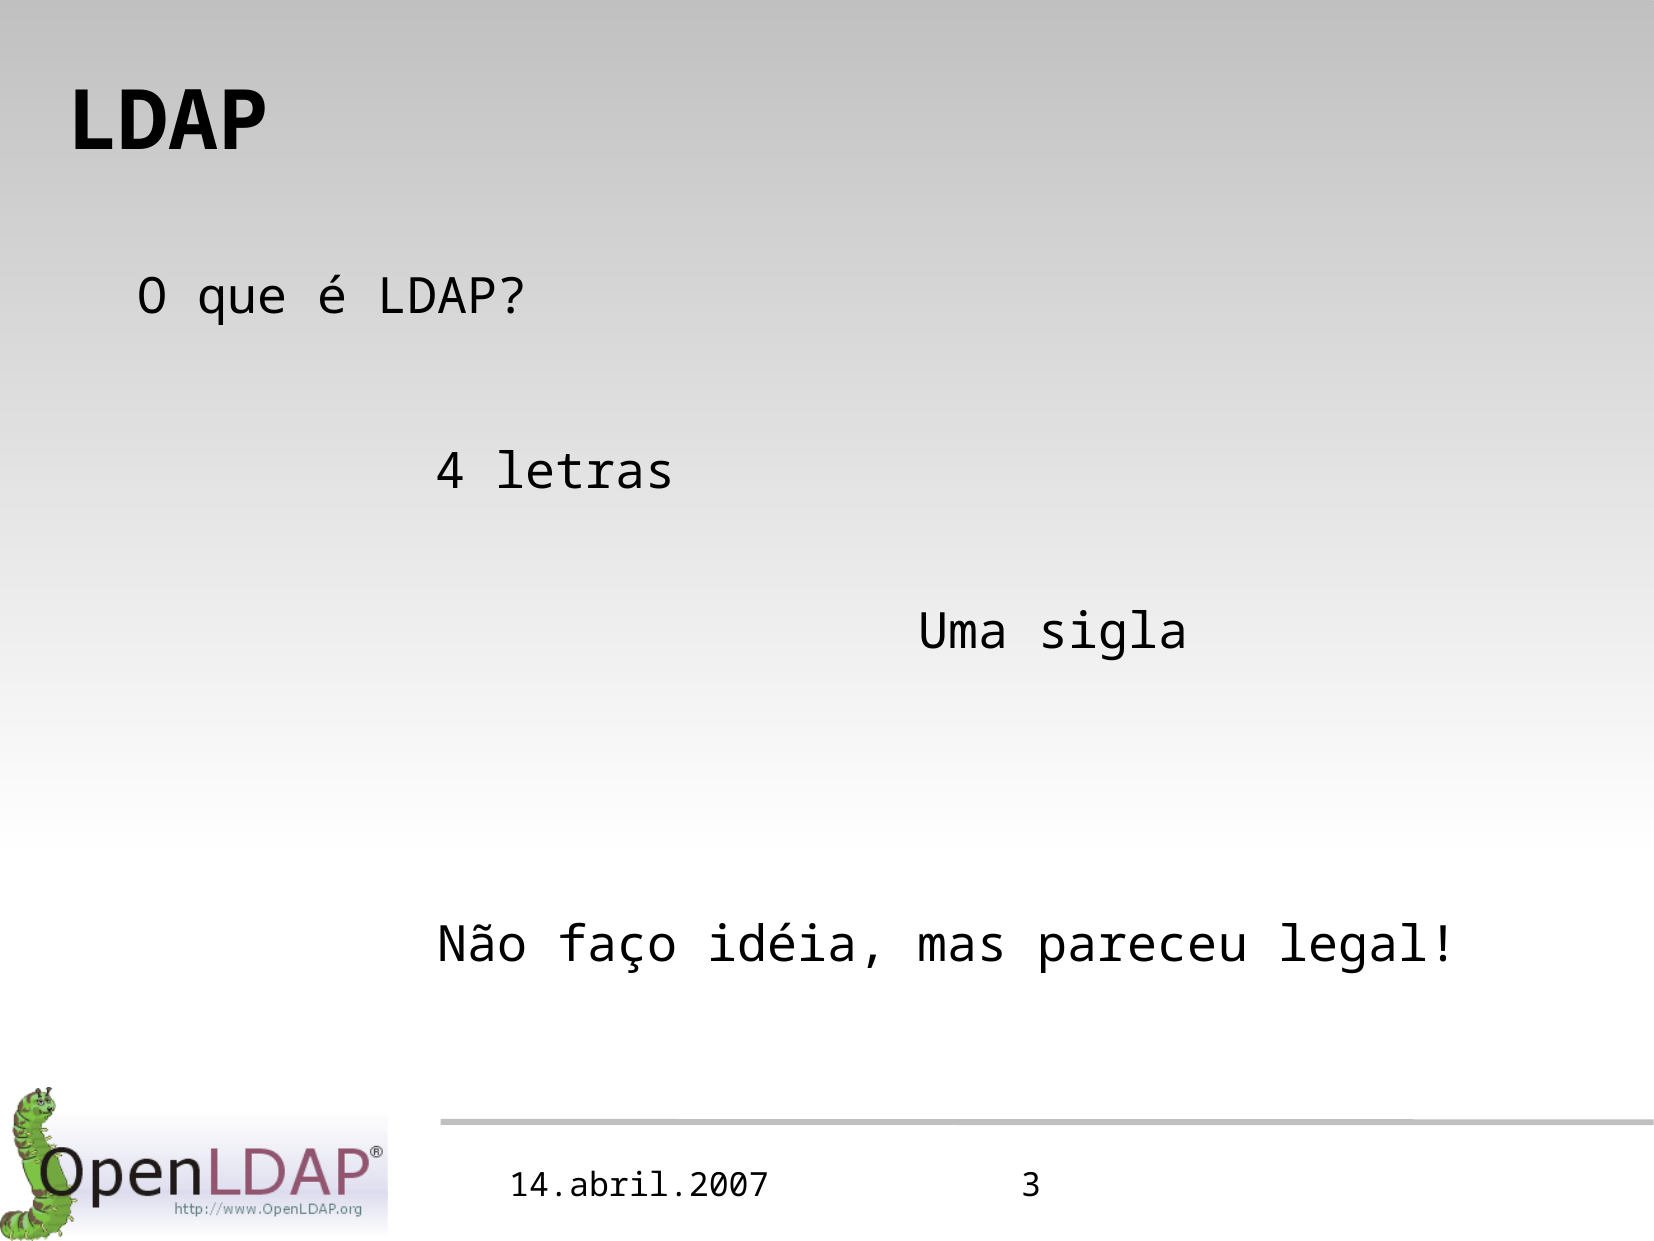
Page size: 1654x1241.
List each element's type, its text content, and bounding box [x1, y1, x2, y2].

text_box 4 letras [435, 434, 1156, 497]
text_box Não faço idéia, mas pareceu legal! [437, 907, 1441, 970]
picture [0, 1087, 388, 1241]
text_box LDAP [69, 60, 1181, 164]
text_box O que é LDAP? [137, 259, 1458, 322]
text_box Uma sigla [918, 595, 1219, 658]
